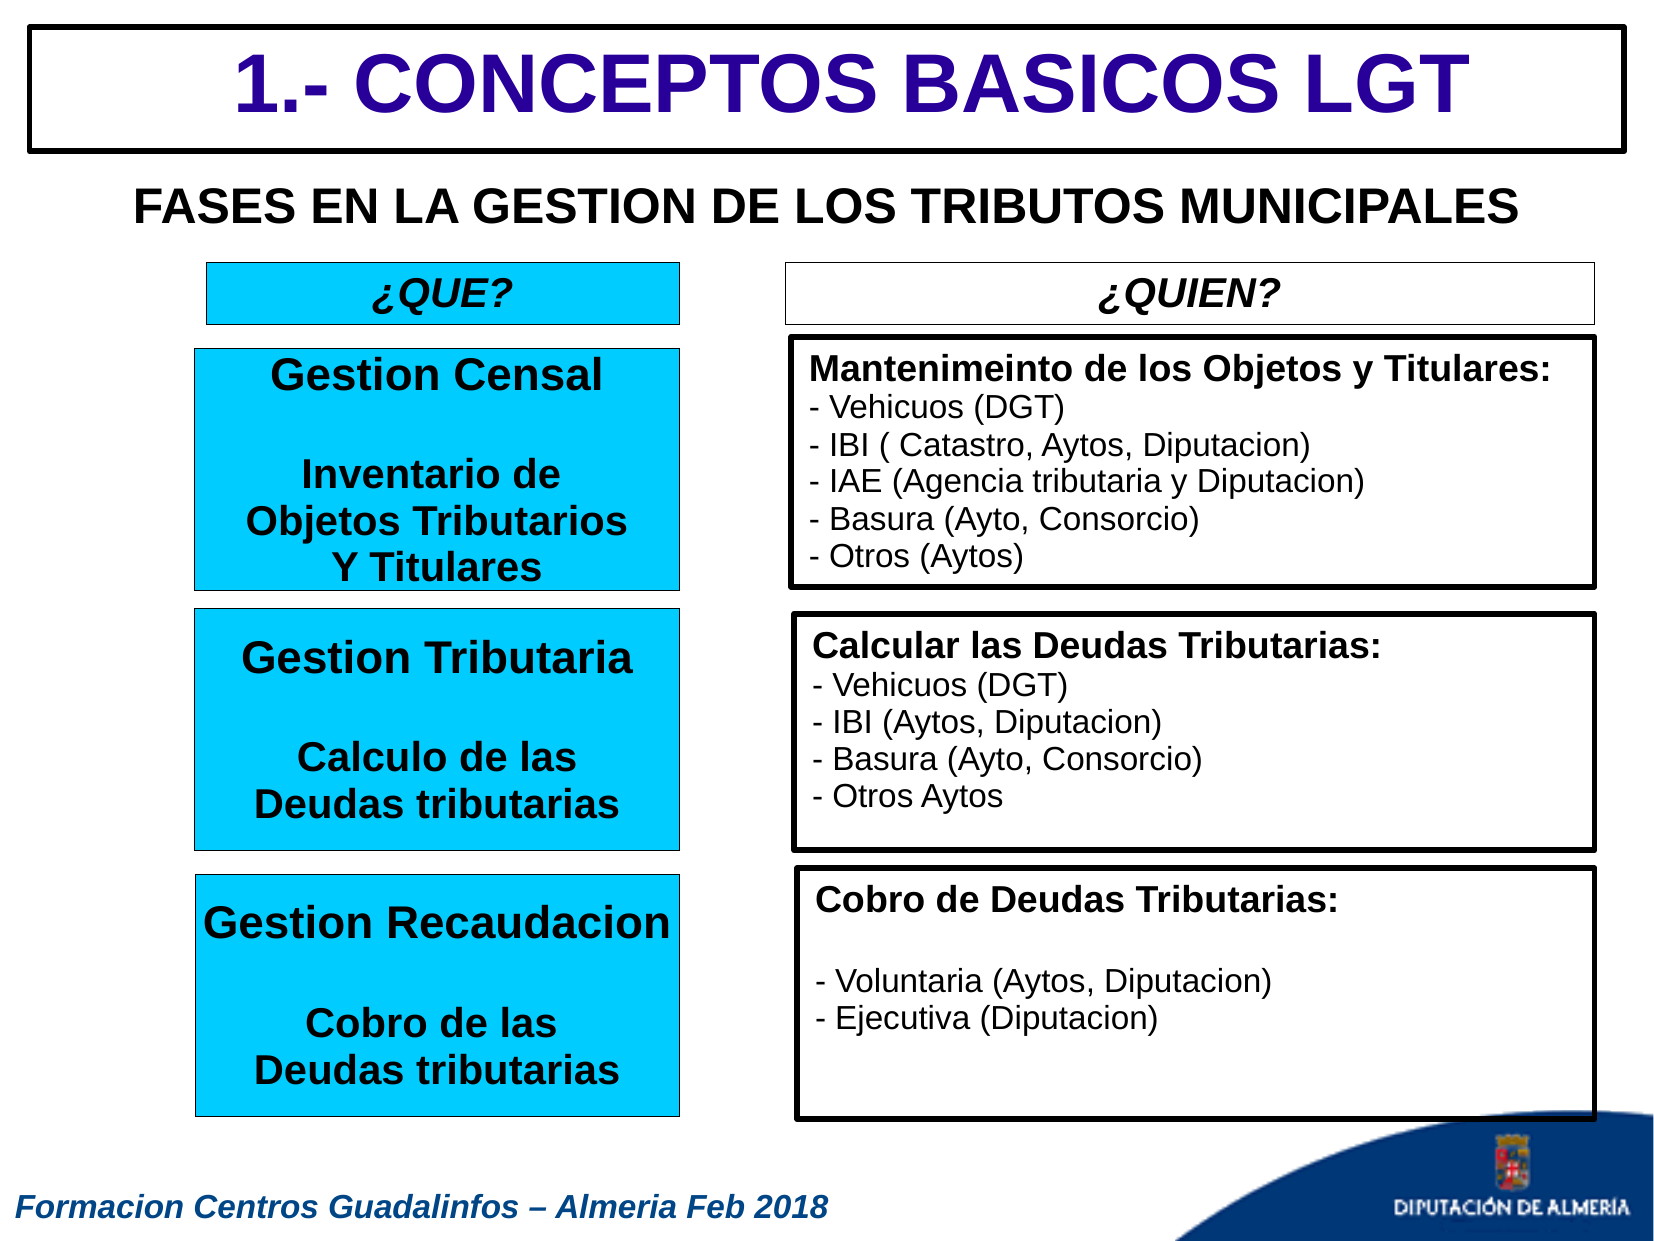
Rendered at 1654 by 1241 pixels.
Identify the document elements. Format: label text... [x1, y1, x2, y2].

text_box Mantenimeinto de los Objetos y Titulares: - Vehicuos (DGT) - IBI ( Catastro, Aytos, Diputacion) - IAE (Agencia tributaria y Diputacion) - Basura (Ayto, Consorcio) - Otros (Aytos) [791, 336, 1595, 587]
text_box 1.- CONCEPTOS BASICOS LGT [29, 27, 1625, 152]
text_box Gestion Recaudacion Cobro de las Deudas tributarias [195, 874, 680, 1117]
text_box Gestion Censal Inventario de Objetos Tributarios Y Titulares [194, 348, 680, 591]
text_box Cobro de Deudas Tributarias: - Voluntaria (Aytos, Diputacion) - Ejecutiva (Diputacion) [797, 868, 1595, 1120]
text_box FASES EN LA GESTION DE LOS TRIBUTOS MUNICIPALES [118, 171, 1565, 244]
text_box Formacion Centros Guadalinfos – Almeria Feb 2018 [0, 1181, 845, 1234]
text_box ¿QUE? [206, 262, 680, 325]
picture [1175, 1110, 1654, 1241]
text_box Calcular las Deudas Tributarias: - Vehicuos (DGT) - IBI (Aytos, Diputacion) - Basura (Ayto, Consorcio) - Otros Aytos [794, 613, 1595, 851]
text_box Gestion Tributaria Calculo de las Deudas tributarias [194, 608, 680, 851]
text_box ¿QUIEN? [785, 262, 1595, 325]
